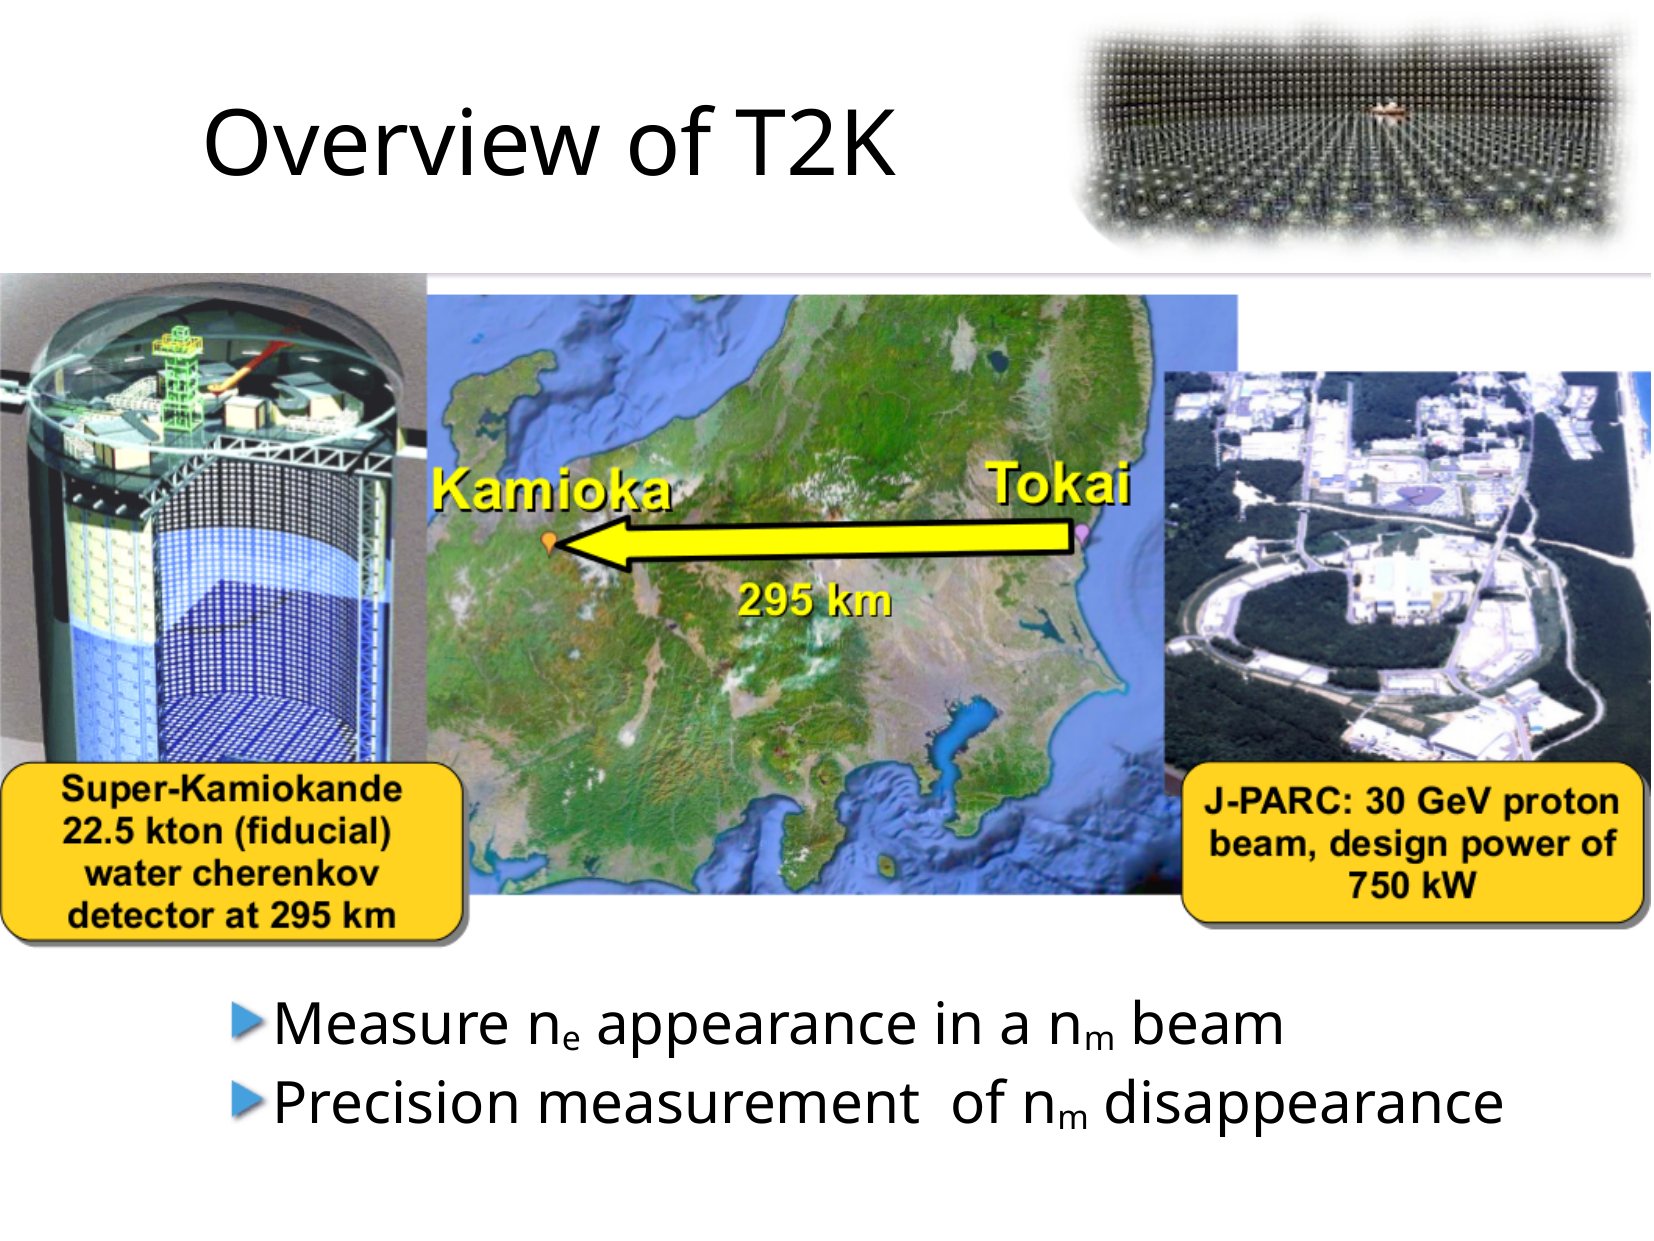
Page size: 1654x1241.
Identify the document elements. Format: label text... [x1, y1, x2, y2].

text_box Measure ne appearance in a nm beam Precision measurement of nm disappearance [214, 975, 1433, 1177]
picture [1062, 11, 1638, 262]
picture [0, 273, 1651, 950]
title Overview of T2K [23, 23, 1075, 257]
